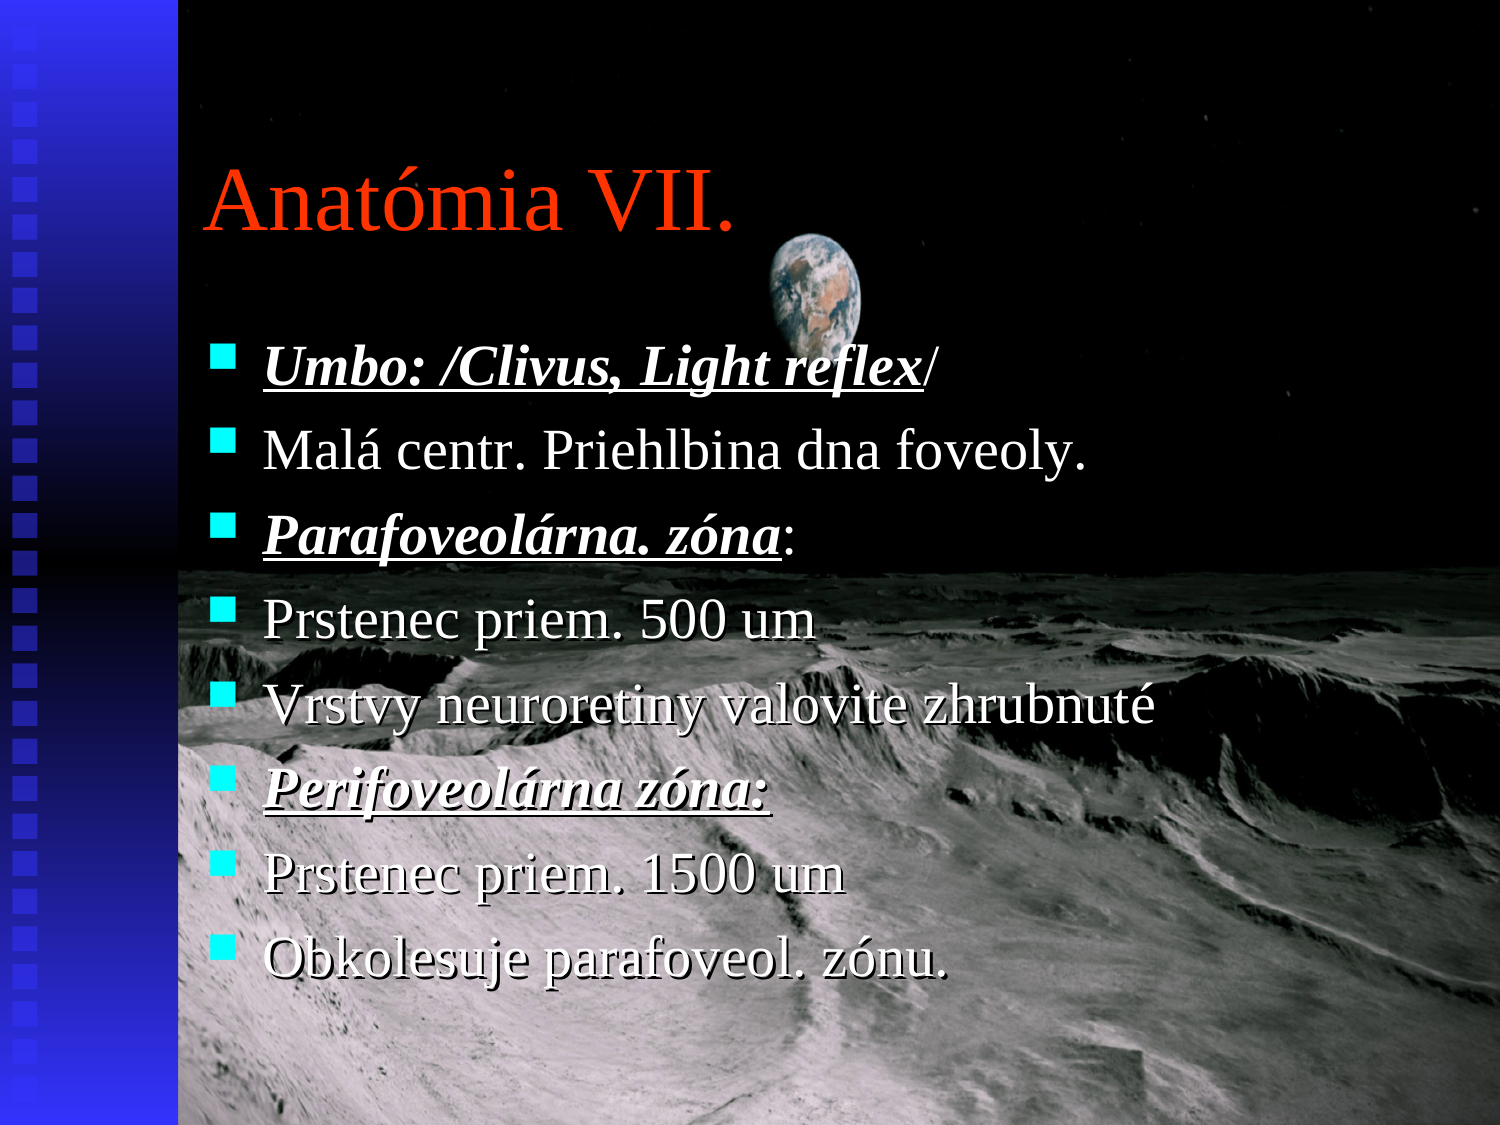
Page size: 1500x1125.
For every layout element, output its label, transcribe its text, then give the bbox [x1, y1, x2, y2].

list Umbo: /Clivus, Light reflex/ Malá centr. Priehlbina dna foveoly. Parafoveolárna. zóna: Prstenec priem. 500 um Vrstvy neuroretiny valovite zhrubnuté Perifoveolárna zóna: Prstenec priem. 1500 um Obkolesuje parafoveol. zónu. [191, 319, 1467, 995]
picture [0, 0, 1500, 1125]
title Anatómia VII. [187, 99, 1463, 288]
